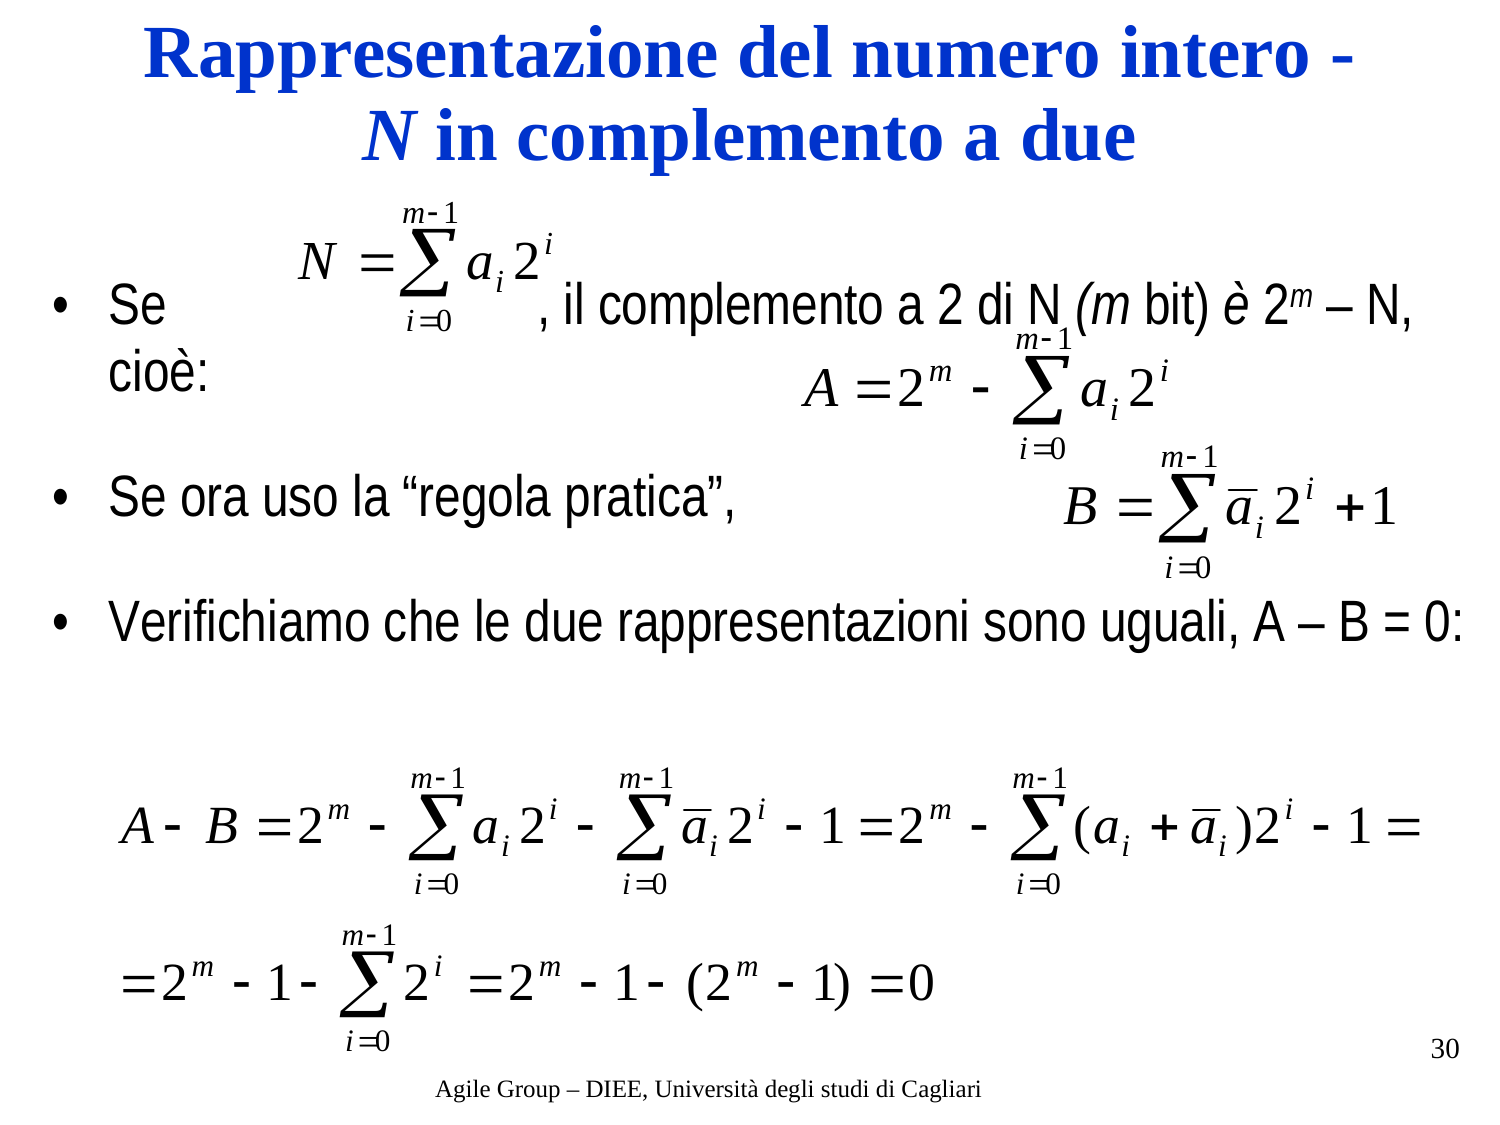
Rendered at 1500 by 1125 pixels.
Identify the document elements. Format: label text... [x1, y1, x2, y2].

chart [109, 751, 1421, 1066]
list Se , il complemento a 2 di N (m bit) è 2m – N, cioè: Se ora uso la “regola pratica”, Verifichiamo che le due rappresentazioni sono uguali, A – B = 0: [37, 262, 1500, 1086]
chart [791, 312, 1403, 590]
chart [287, 187, 573, 344]
title Rappresentazione del numero intero -N in complemento a due [112, 3, 1388, 185]
